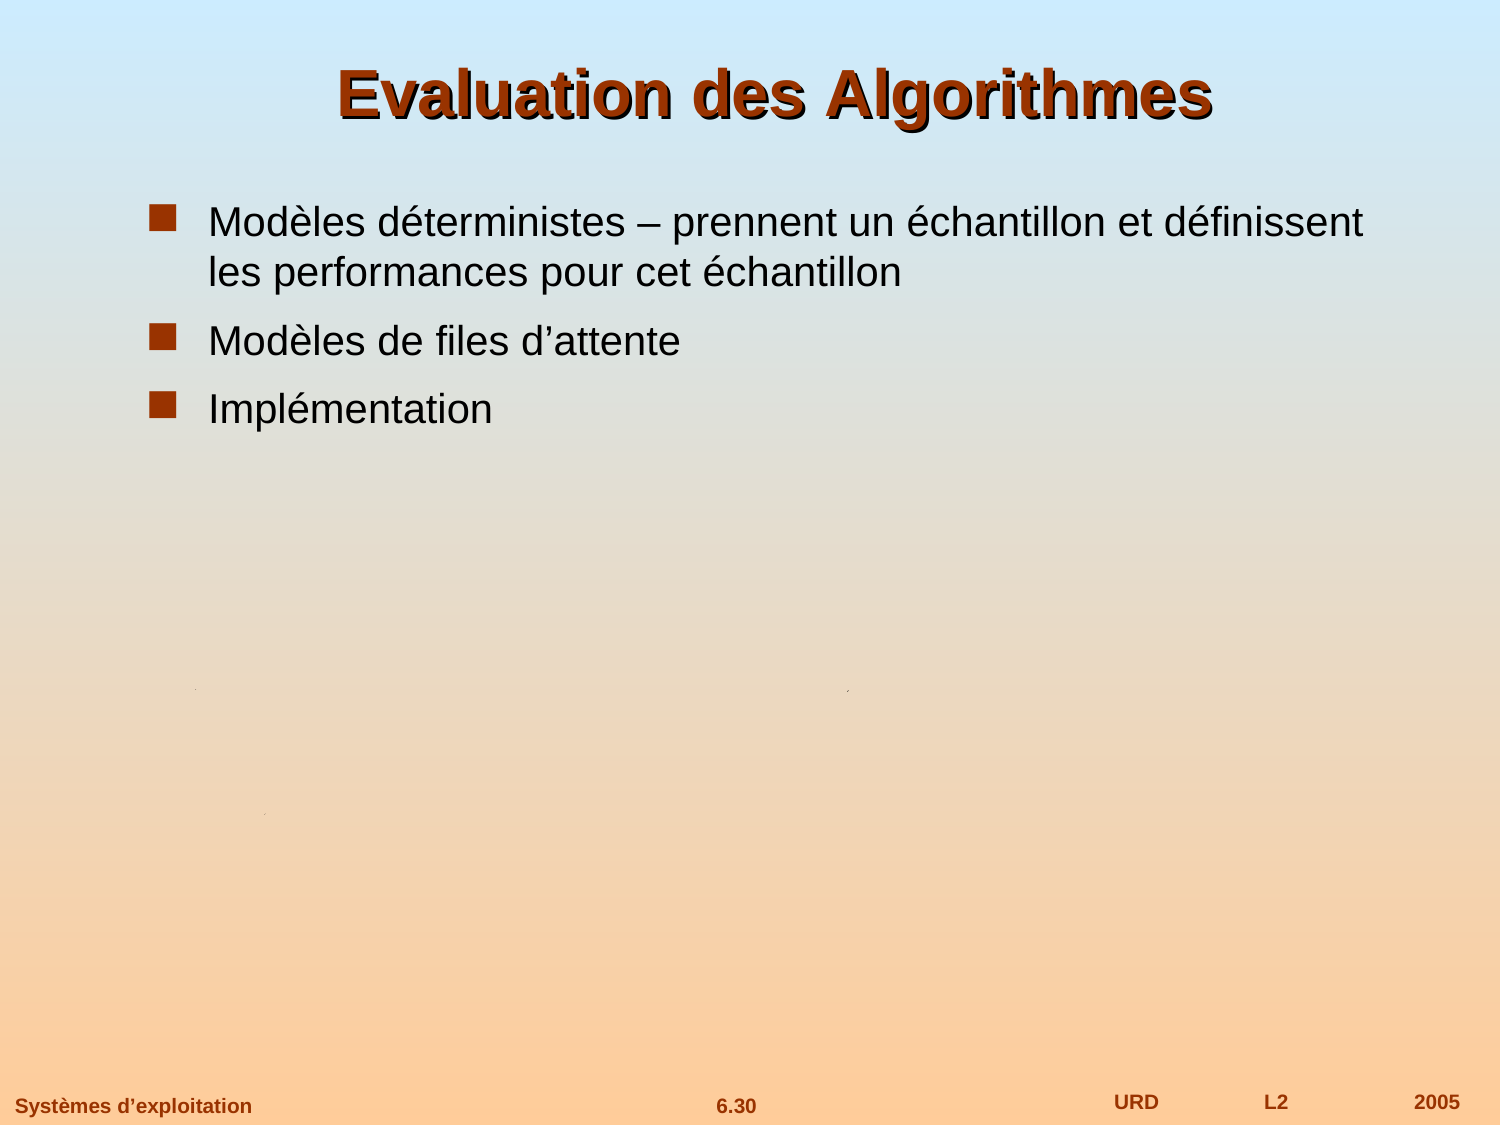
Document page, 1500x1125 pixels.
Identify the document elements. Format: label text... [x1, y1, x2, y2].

list Modèles déterministes – prennent un échantillon et définissent les performances pour cet échantillon Modèles de files d’attente Implémentation [137, 187, 1426, 988]
title Evaluation des Algorithmes [112, 37, 1438, 138]
